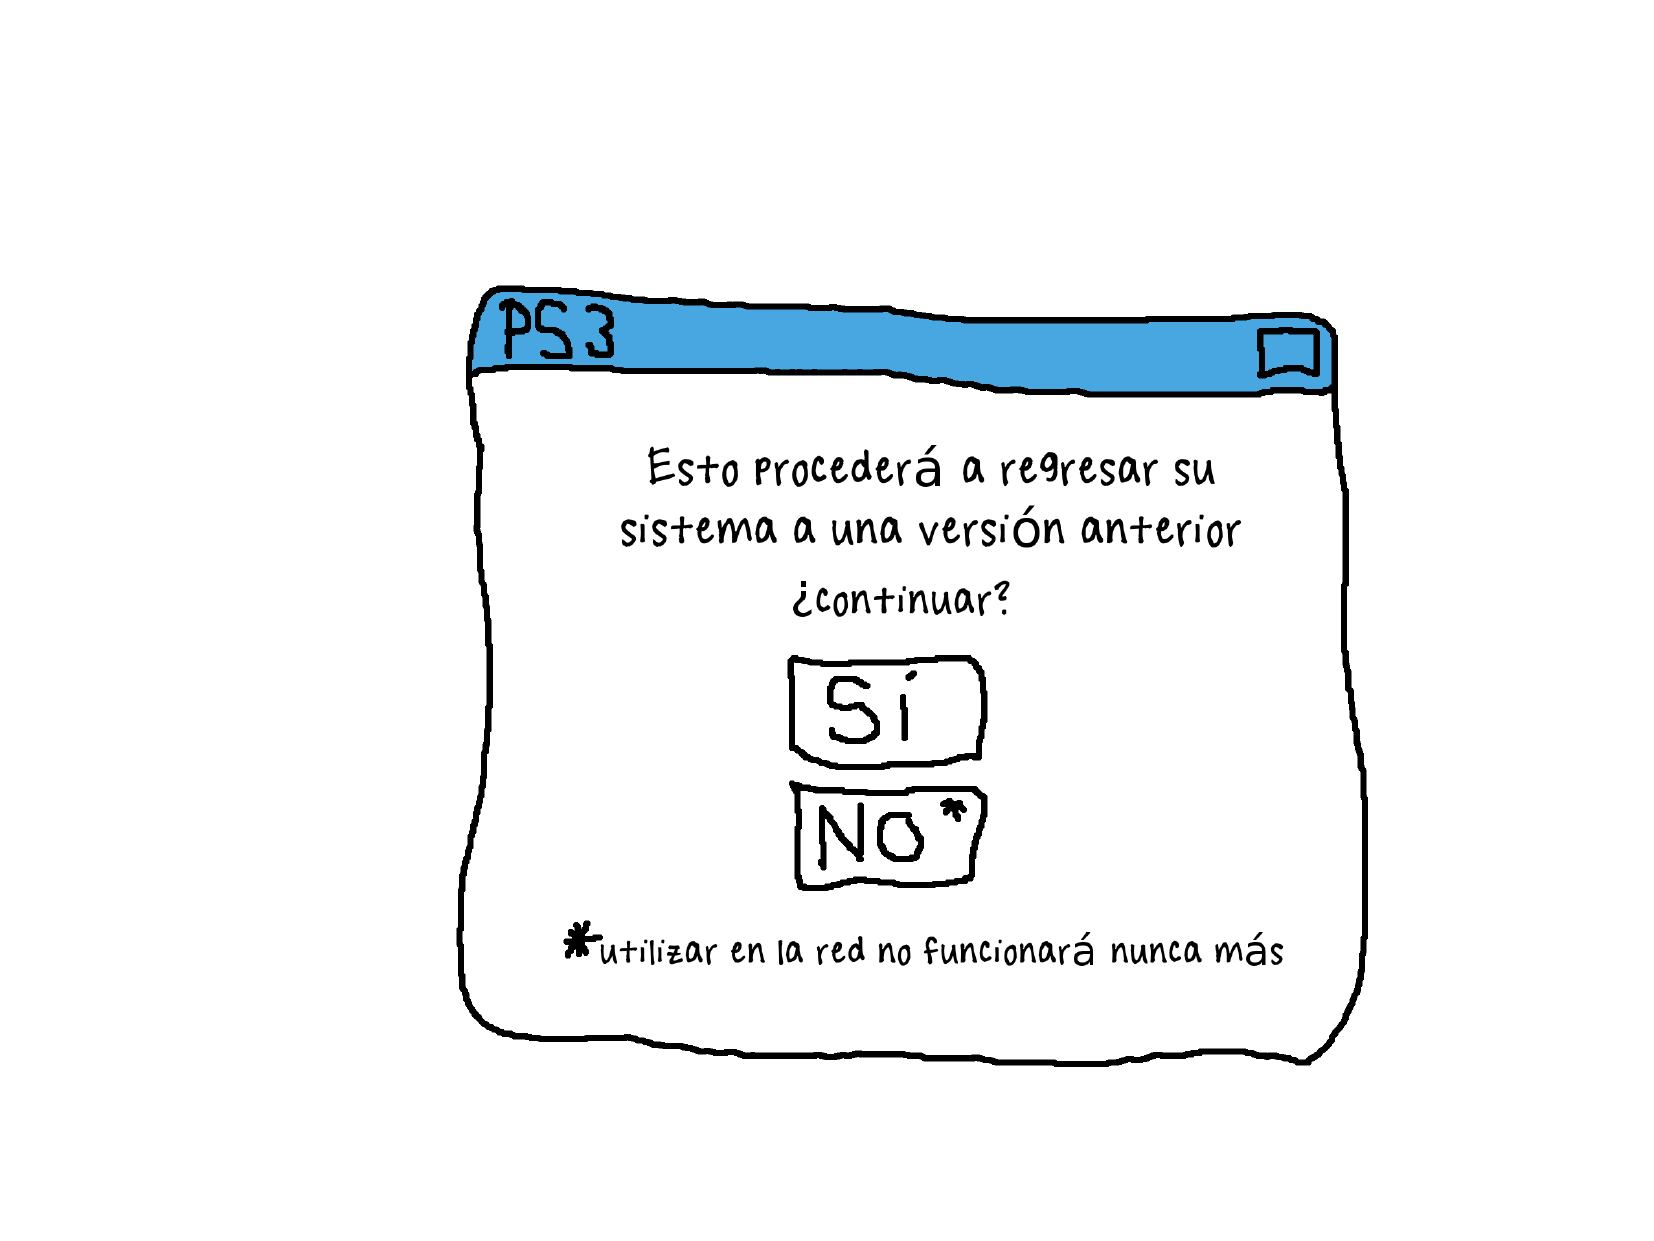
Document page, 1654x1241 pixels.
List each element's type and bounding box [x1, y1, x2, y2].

picture [0, 200, 1654, 1222]
